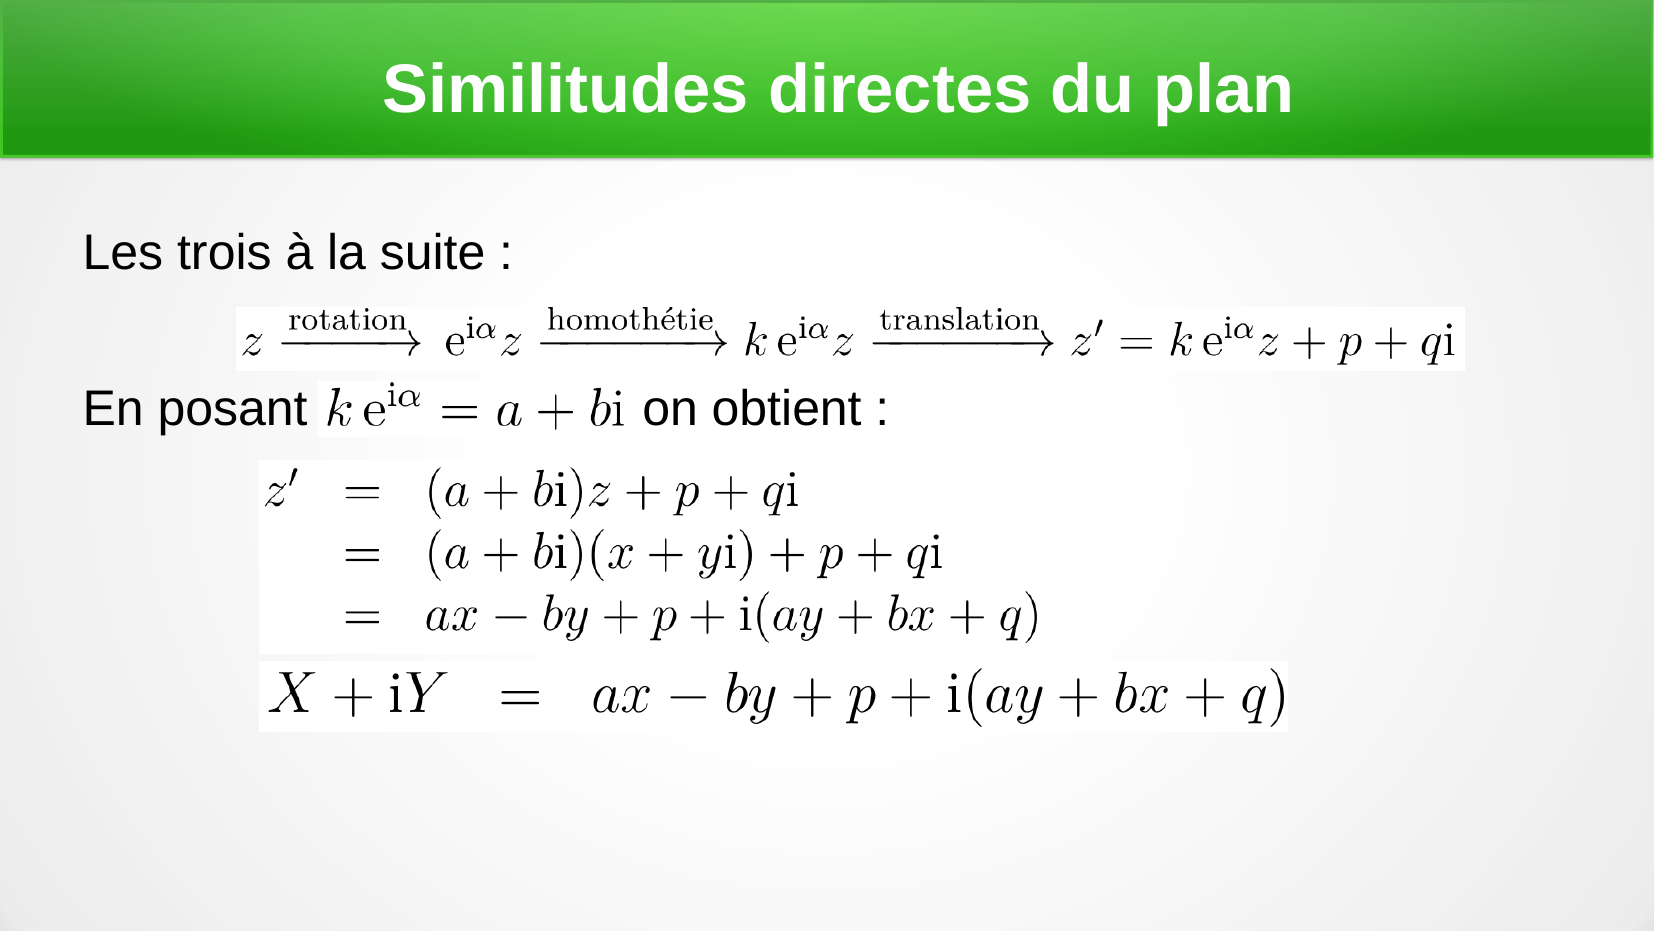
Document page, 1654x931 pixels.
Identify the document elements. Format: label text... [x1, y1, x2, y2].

picture [259, 460, 1052, 654]
picture [236, 307, 1465, 371]
title Similitudes directes du plan [82, 35, 1571, 142]
picture [259, 661, 1288, 732]
list Les trois à la suite : En posant on obtient : [82, 224, 1571, 764]
picture [318, 381, 629, 438]
